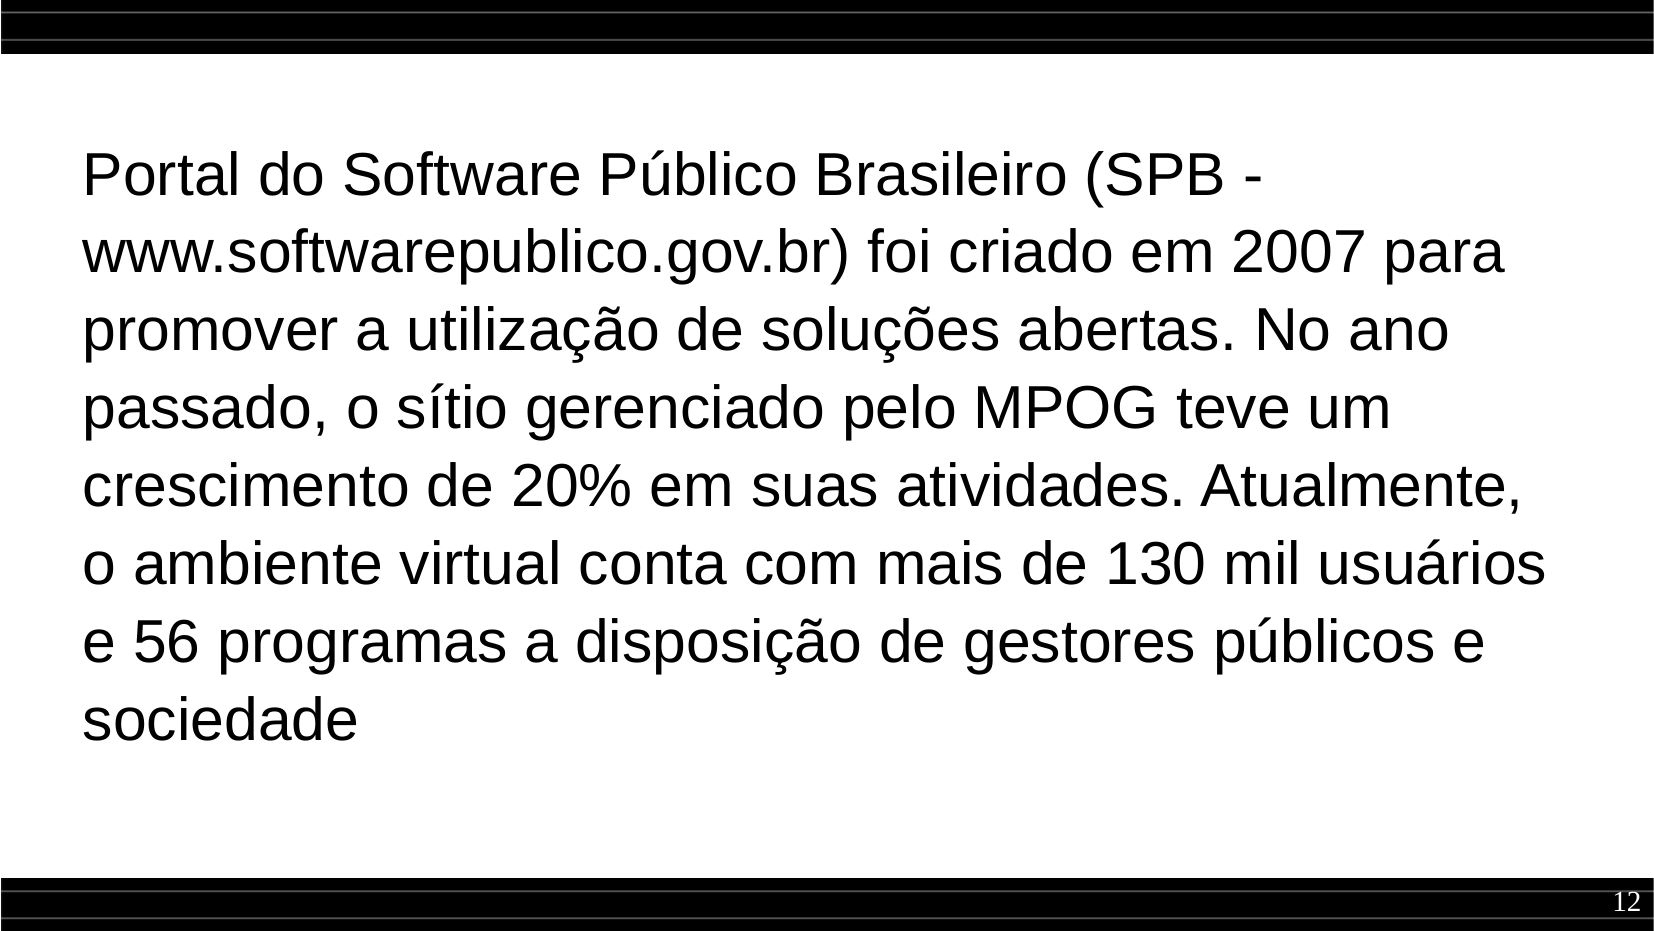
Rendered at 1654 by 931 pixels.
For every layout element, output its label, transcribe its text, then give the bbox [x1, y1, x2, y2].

list Portal do Software Público Brasileiro (SPB - www.softwarepublico.gov.br) foi criado em 2007 para promover a utilização de soluções abertas. No ano passado, o sítio gerenciado pelo MPOG teve um crescimento de 20% em suas atividades. Atualmente, o ambiente virtual conta com mais de 130 mil usuários e 56 programas a disposição de gestores públicos e sociedade [82, 129, 1571, 758]
picture [1, 0, 1654, 54]
picture [1, 878, 1654, 931]
